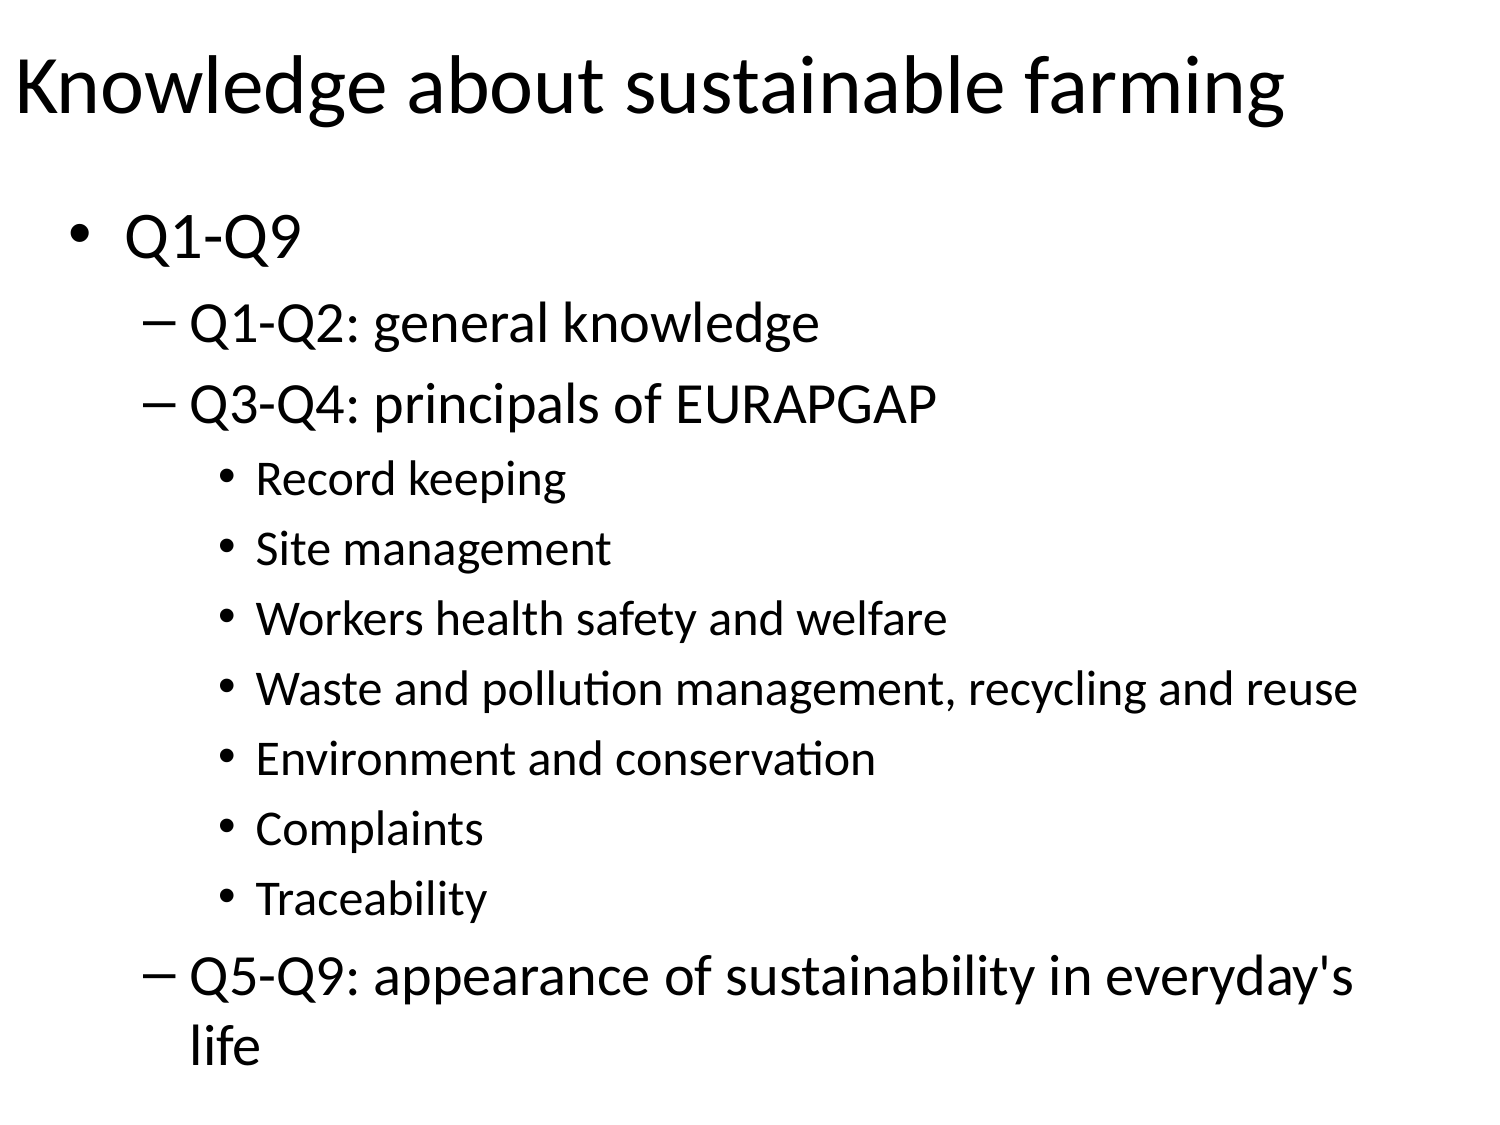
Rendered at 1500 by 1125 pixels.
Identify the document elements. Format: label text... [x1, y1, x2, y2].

list Q1-Q9 Q1-Q2: general knowledge Q3-Q4: principals of EURAPGAP Record keeping Site management Workers health safety and welfare Waste and pollution management, recycling and reuse Environment and conservation Complaints Traceability Q5-Q9: appearance of sustainability in everyday's life [53, 184, 1425, 1094]
title Knowledge about sustainable farming [0, 0, 1442, 161]
